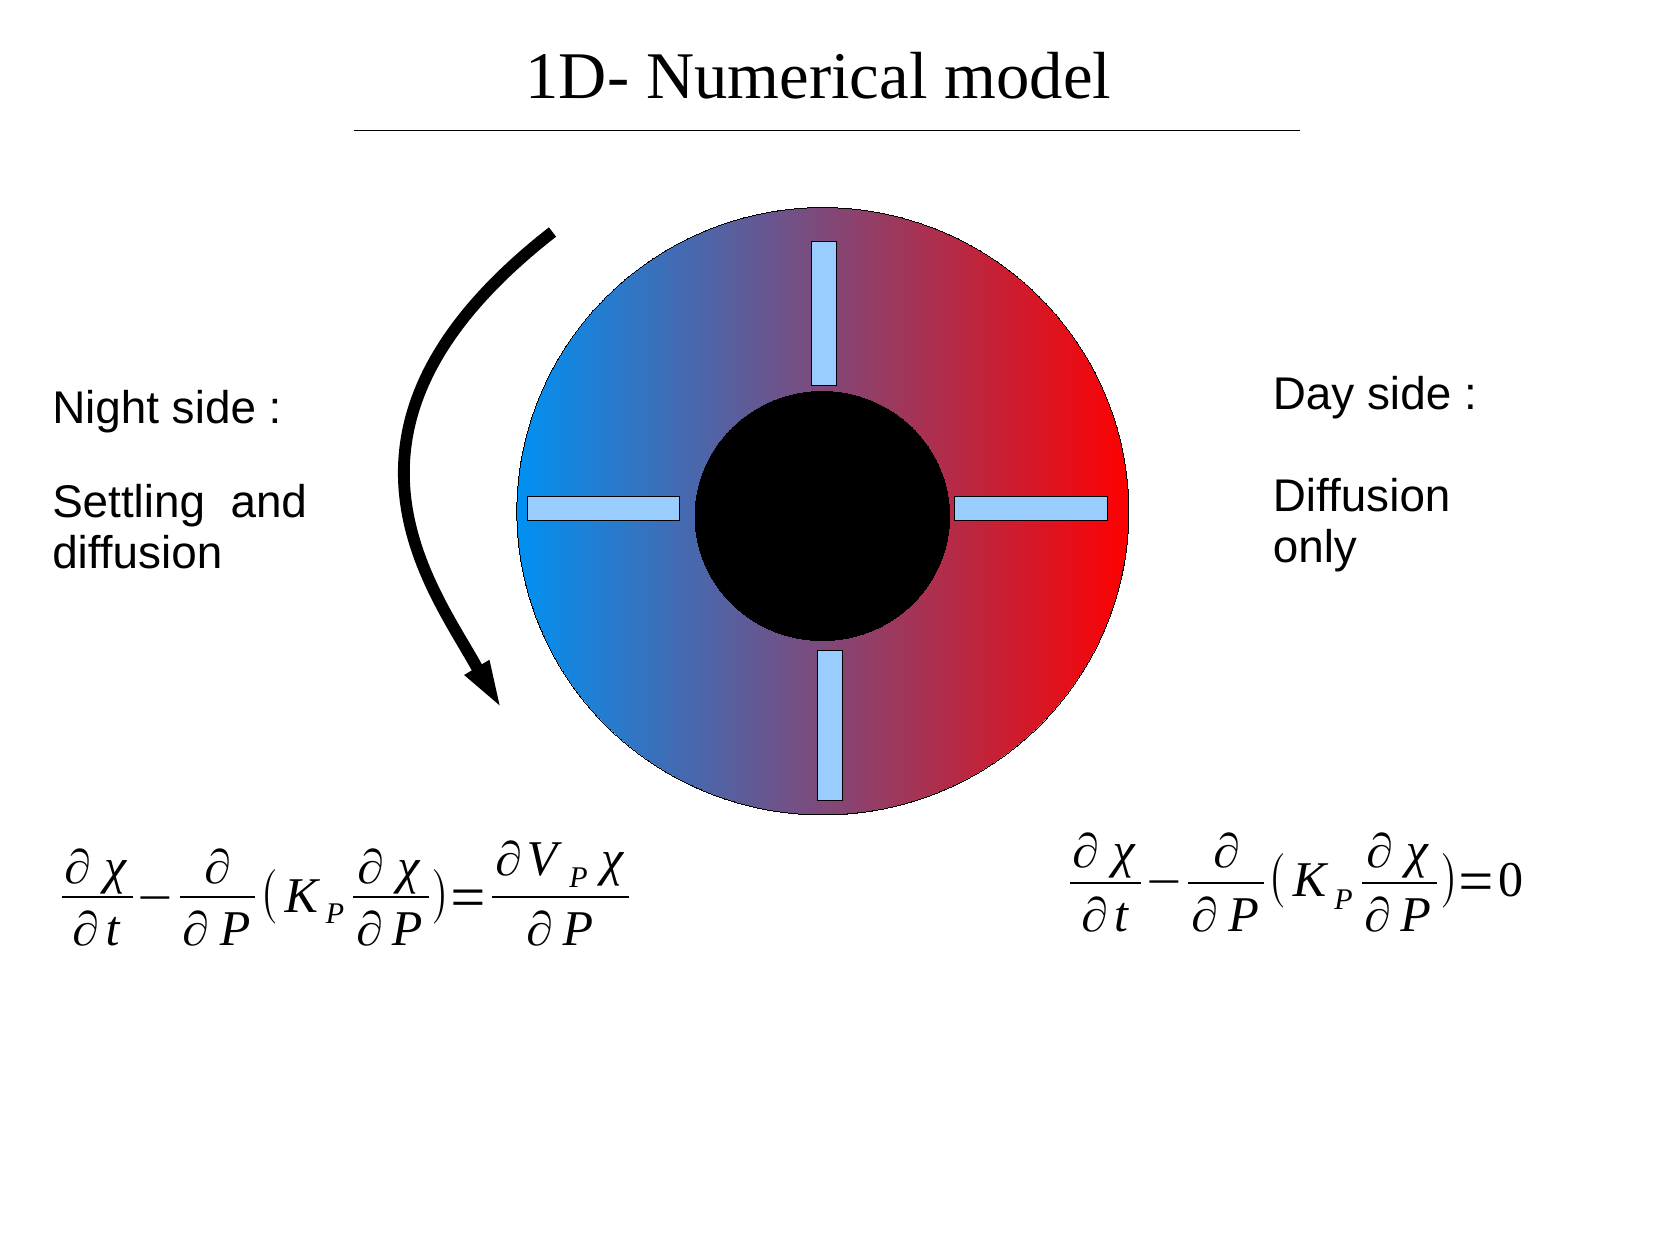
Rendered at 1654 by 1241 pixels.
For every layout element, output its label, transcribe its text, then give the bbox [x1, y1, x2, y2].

text_box [516, 207, 1129, 815]
text_box Night side : Settling and diffusion [37, 375, 399, 671]
chart [53, 830, 638, 957]
text_box 1D- Numerical model [0, 31, 1646, 121]
chart [1061, 823, 1530, 942]
text_box Day side : Diffusion only [1258, 360, 1506, 656]
